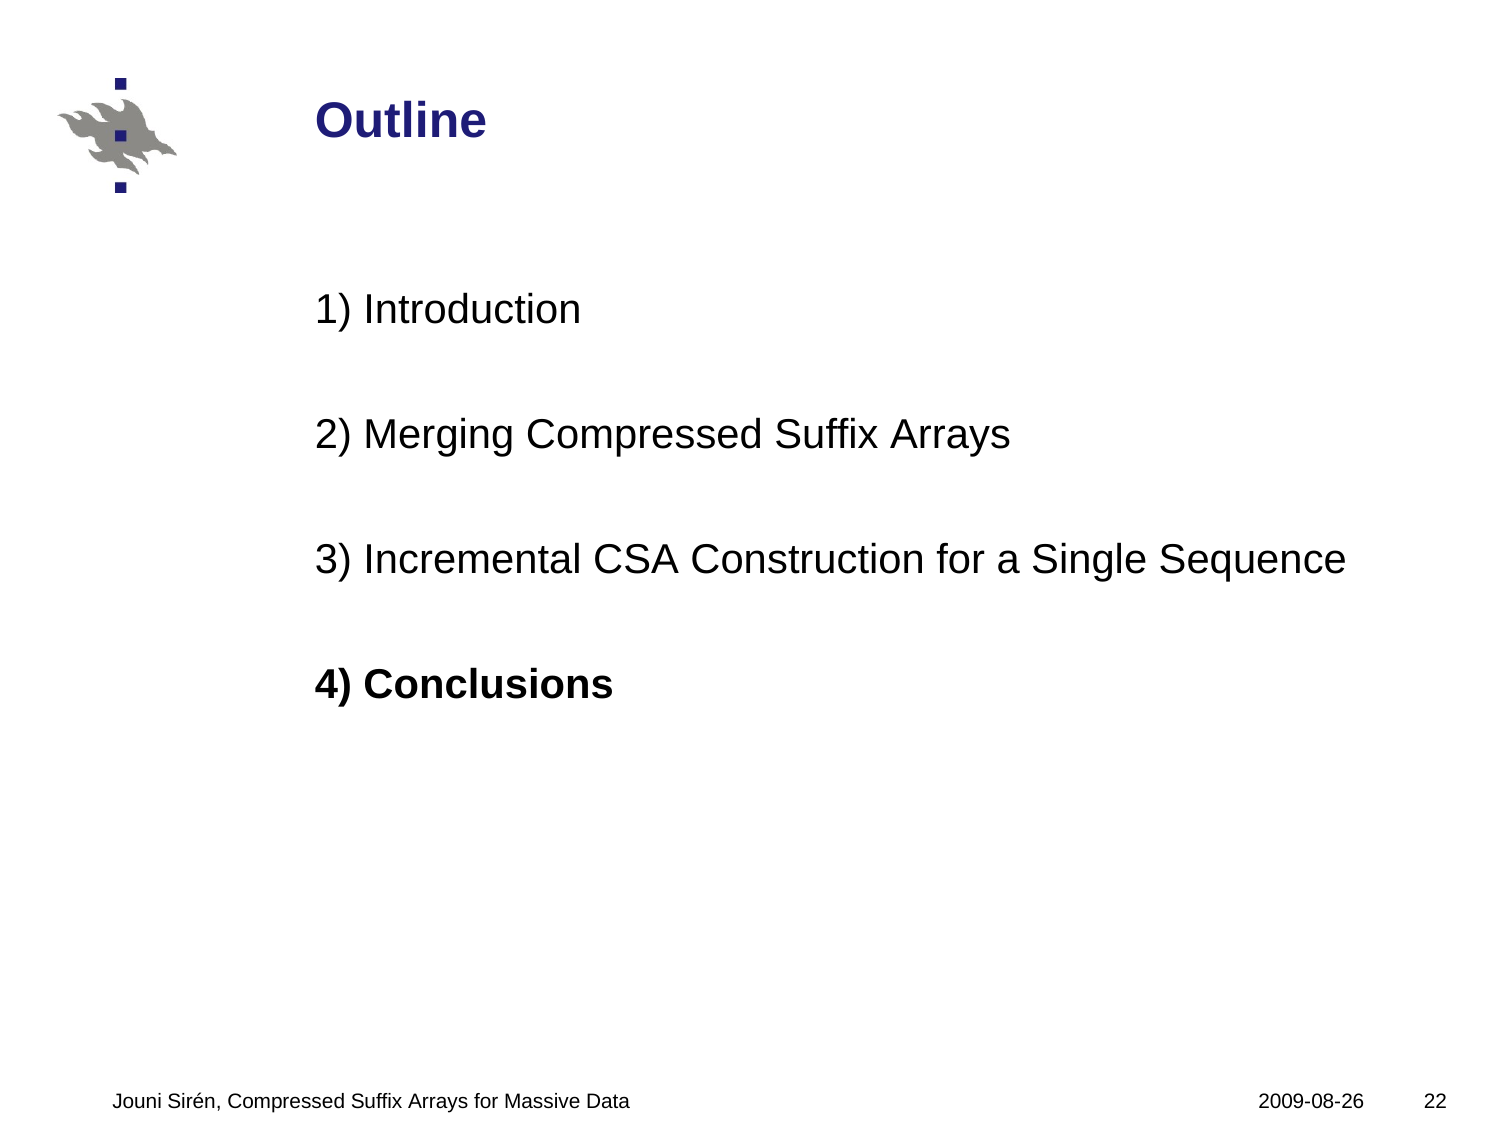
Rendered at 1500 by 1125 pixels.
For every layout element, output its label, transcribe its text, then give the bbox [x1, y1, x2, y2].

list 1) Introduction 2) Merging Compressed Suffix Arrays 3) Incremental CSA Construction for a Single Sequence 4) Conclusions [299, 262, 1450, 1076]
picture [57, 78, 177, 193]
title Outline [299, 24, 1450, 209]
